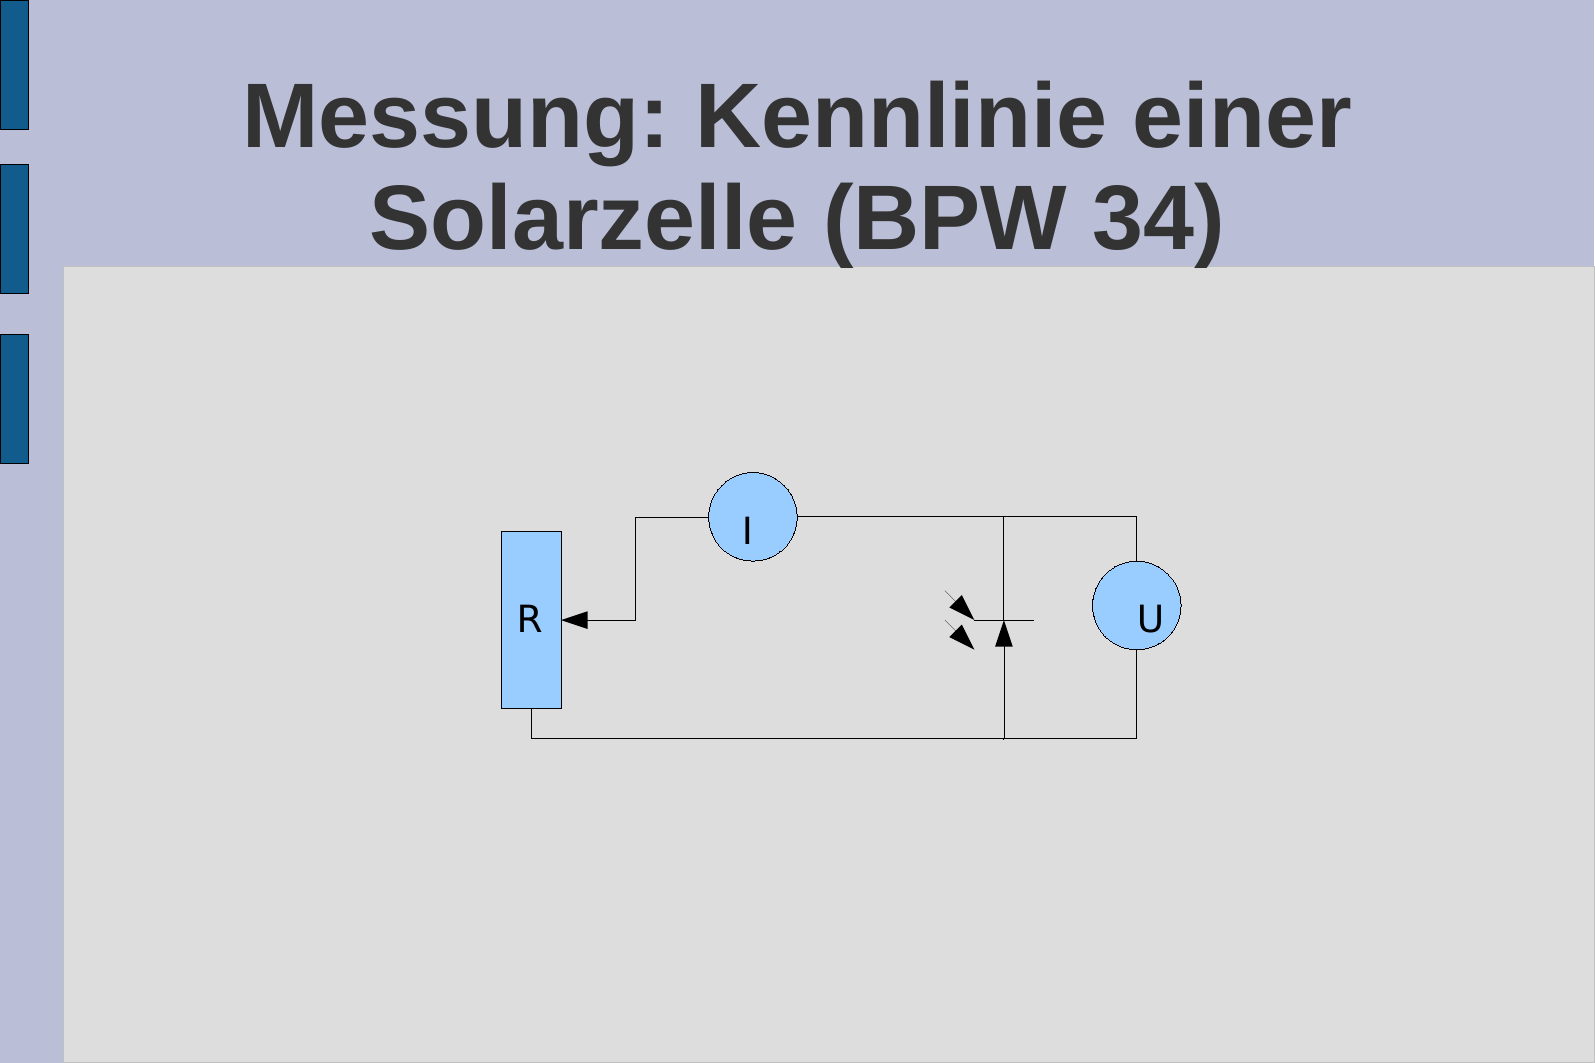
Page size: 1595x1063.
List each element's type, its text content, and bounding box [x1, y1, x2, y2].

text_box R [501, 590, 558, 649]
text_box U [1122, 590, 1180, 649]
text_box [1092, 561, 1179, 648]
text_box I [727, 502, 768, 561]
text_box [708, 472, 798, 559]
text_box [501, 531, 562, 709]
title Messung: Kennlinie einer Solarzelle (BPW 34) [117, 64, 1479, 270]
